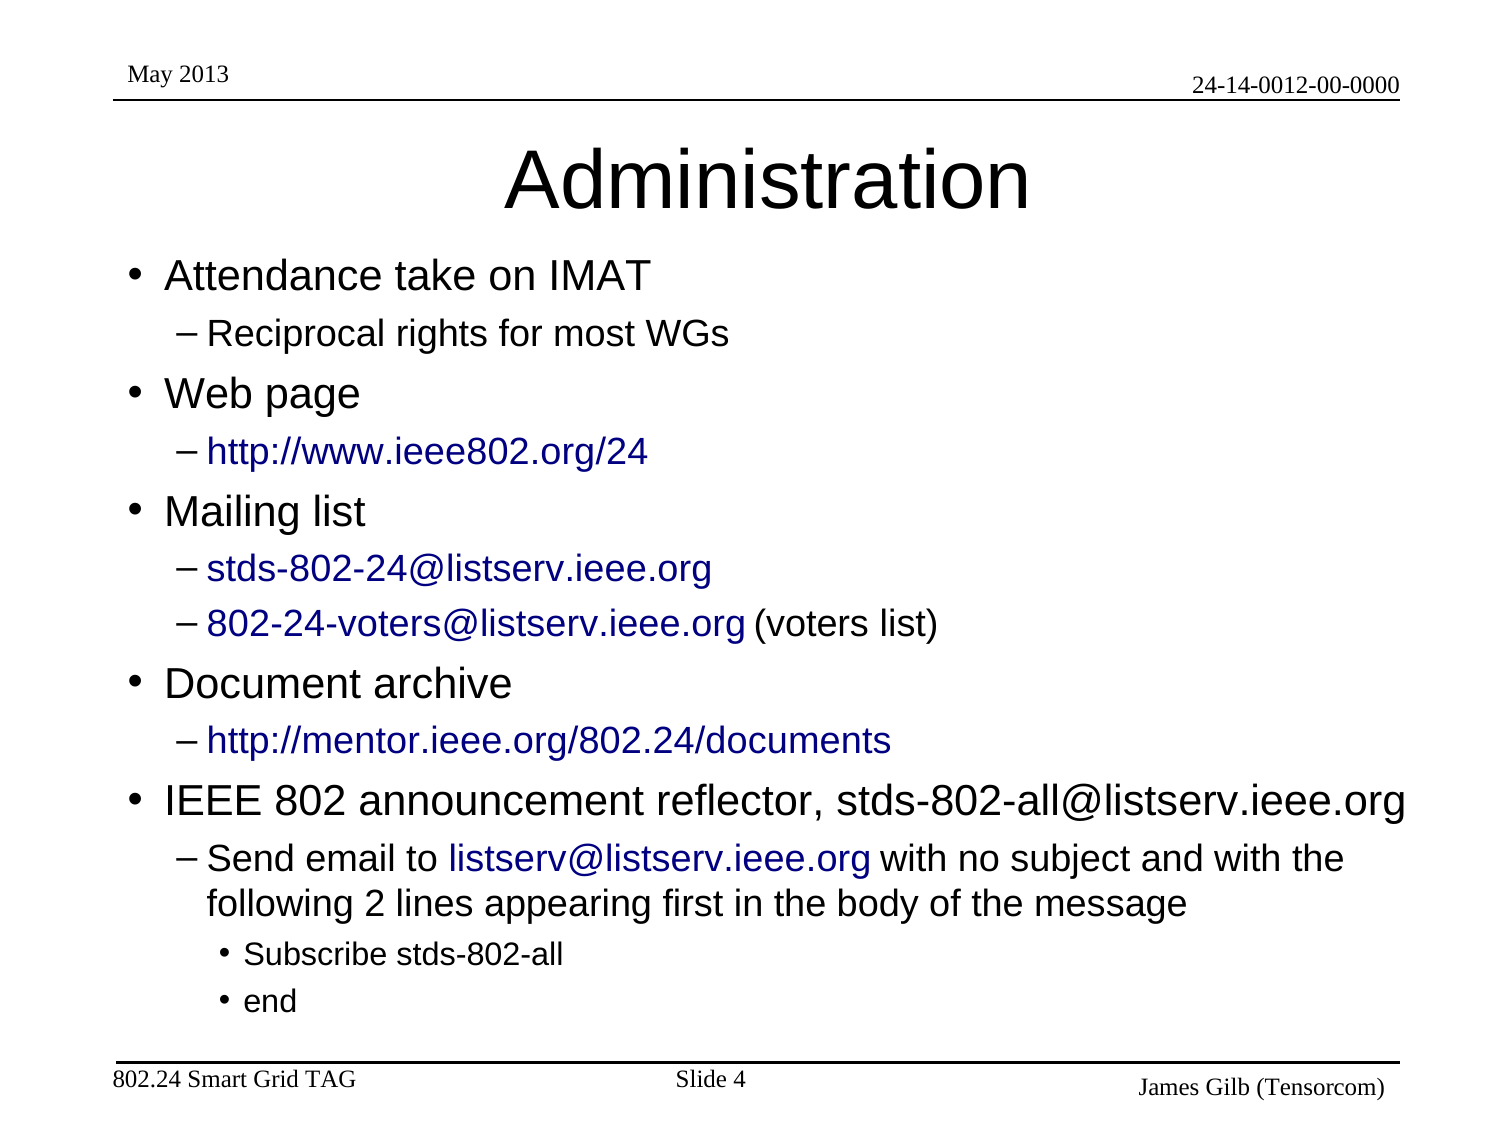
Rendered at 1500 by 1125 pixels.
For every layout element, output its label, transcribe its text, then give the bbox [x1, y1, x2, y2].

title Administration [112, 112, 1426, 238]
list Attendance take on IMAT Reciprocal rights for most WGs Web page http://www.ieee802.org/24 Mailing list stds-802-24@listserv.ieee.org 802-24-voters@listserv.ieee.org (voters list) Document archive http://mentor.ieee.org/802.24/documents IEEE 802 announcement reflector, stds-802-all@listserv.ieee.org Send email to listserv@listserv.ieee.org with no subject and with the following 2 lines appearing first in the body of the message Subscribe stds-802-all end [112, 239, 1426, 1051]
